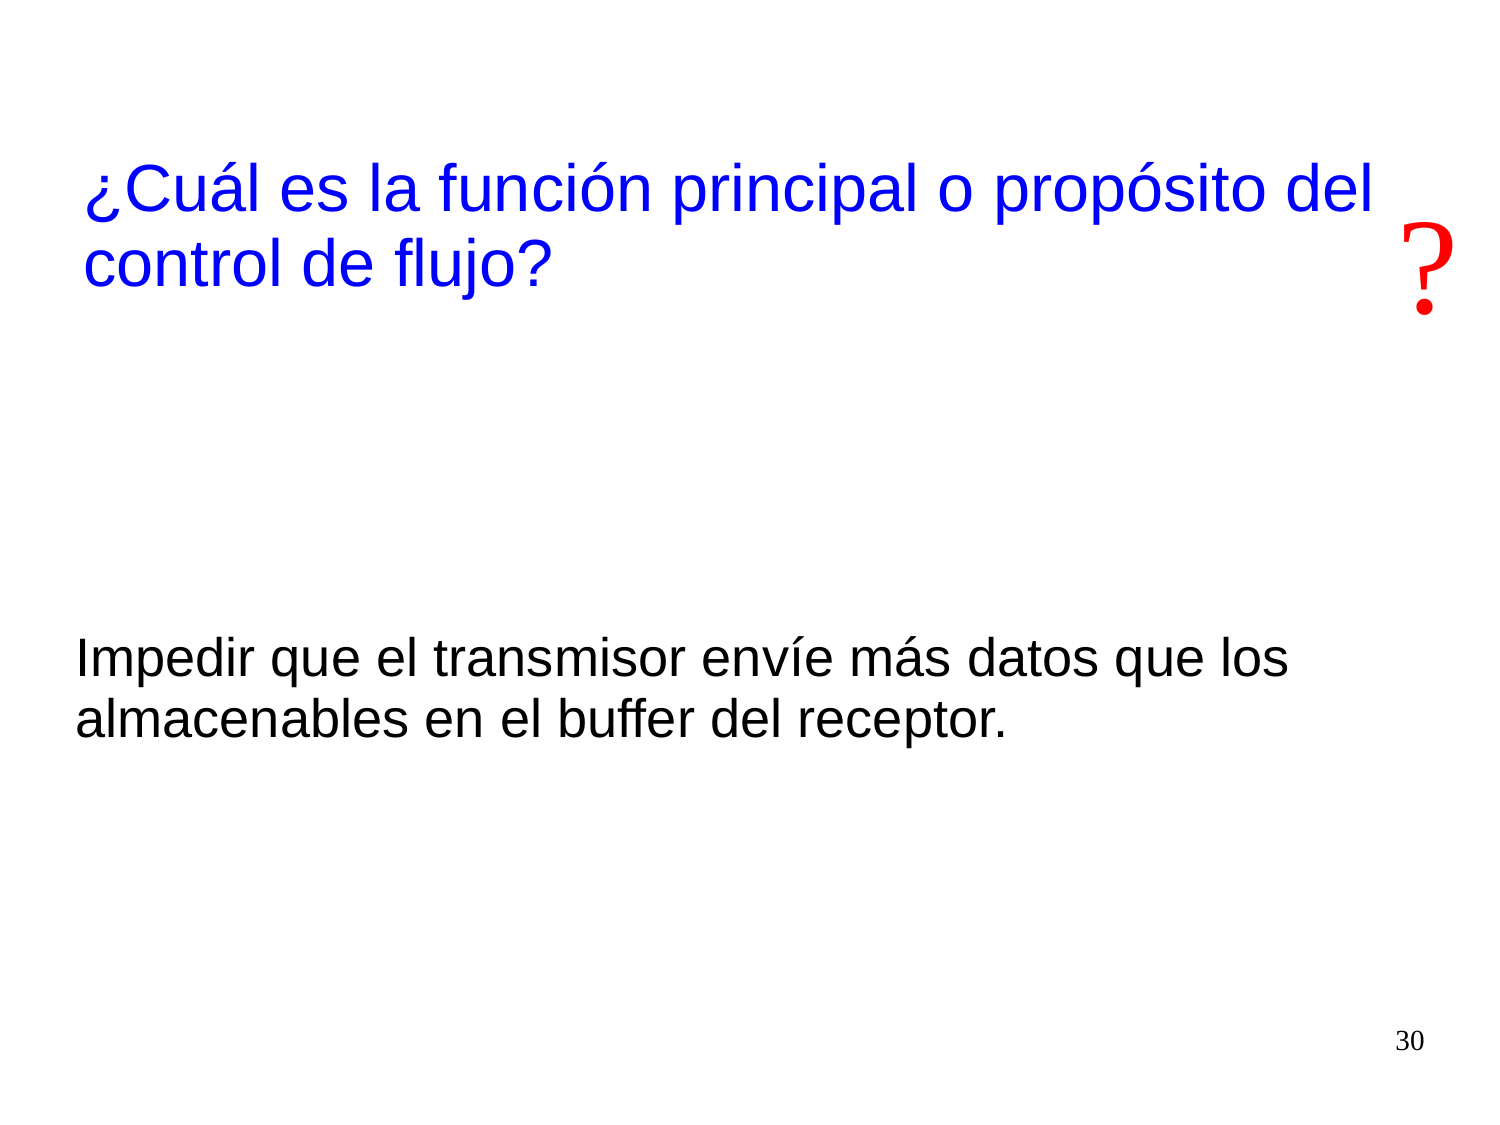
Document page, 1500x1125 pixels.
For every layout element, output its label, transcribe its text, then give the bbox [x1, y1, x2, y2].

title ¿Cuál es la función principal o propósito del control de flujo? [83, 150, 1421, 301]
list Impedir que el transmisor envíe más datos que los almacenables en el buffer del receptor. [75, 537, 1425, 1006]
